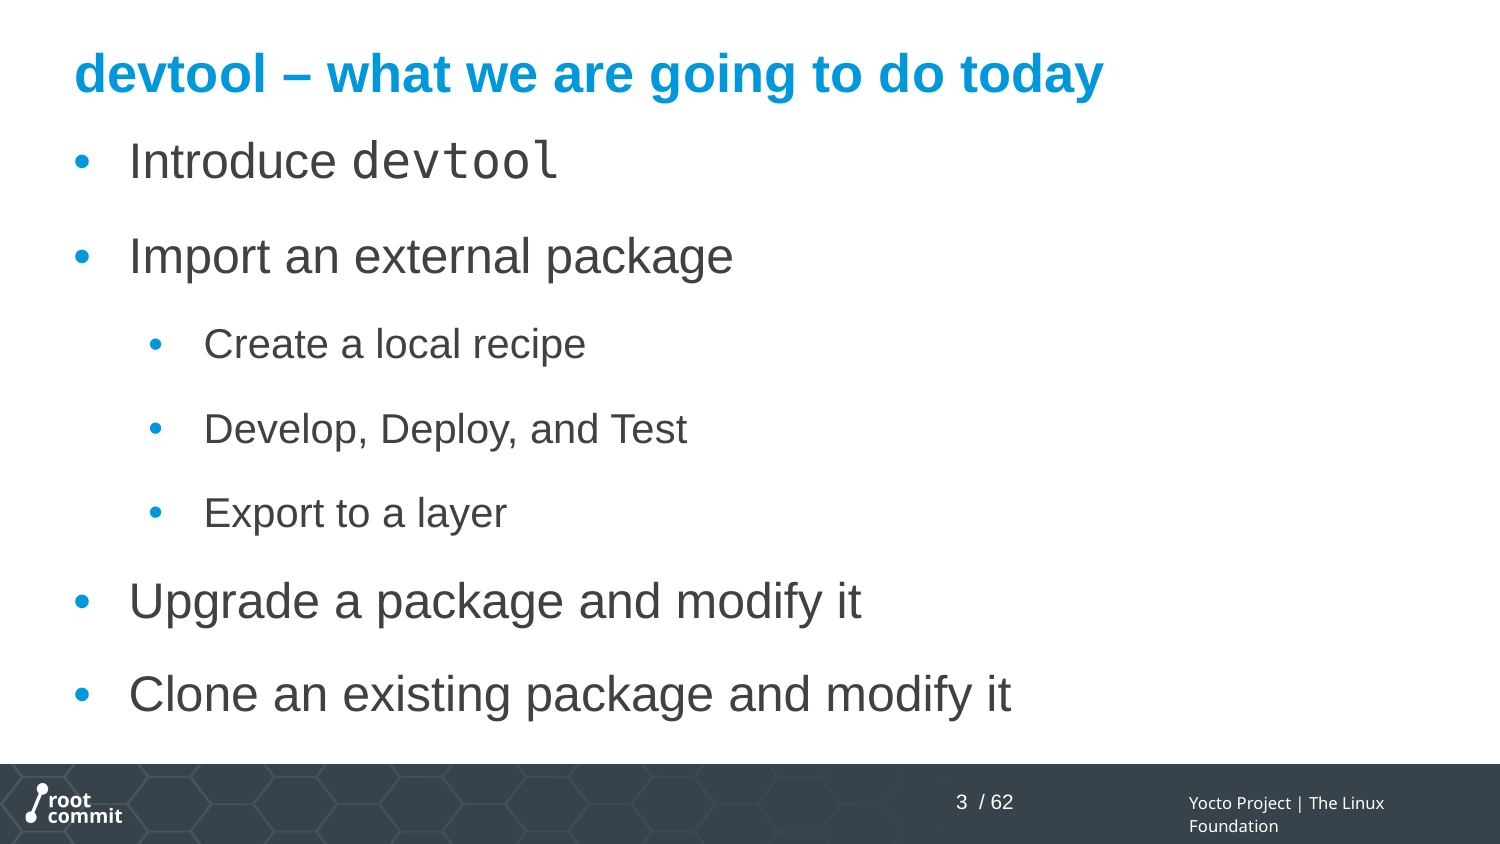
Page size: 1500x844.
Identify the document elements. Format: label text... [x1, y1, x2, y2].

picture [0, 0, 1500, 844]
text_box Introduce devtool Import an external package Create a local recipe Develop, Deploy, and Test Export to a layer Upgrade a package and modify it Clone an existing package and modify it [72, 132, 1422, 738]
text_box devtool – what we are going to do today [74, 50, 1424, 159]
